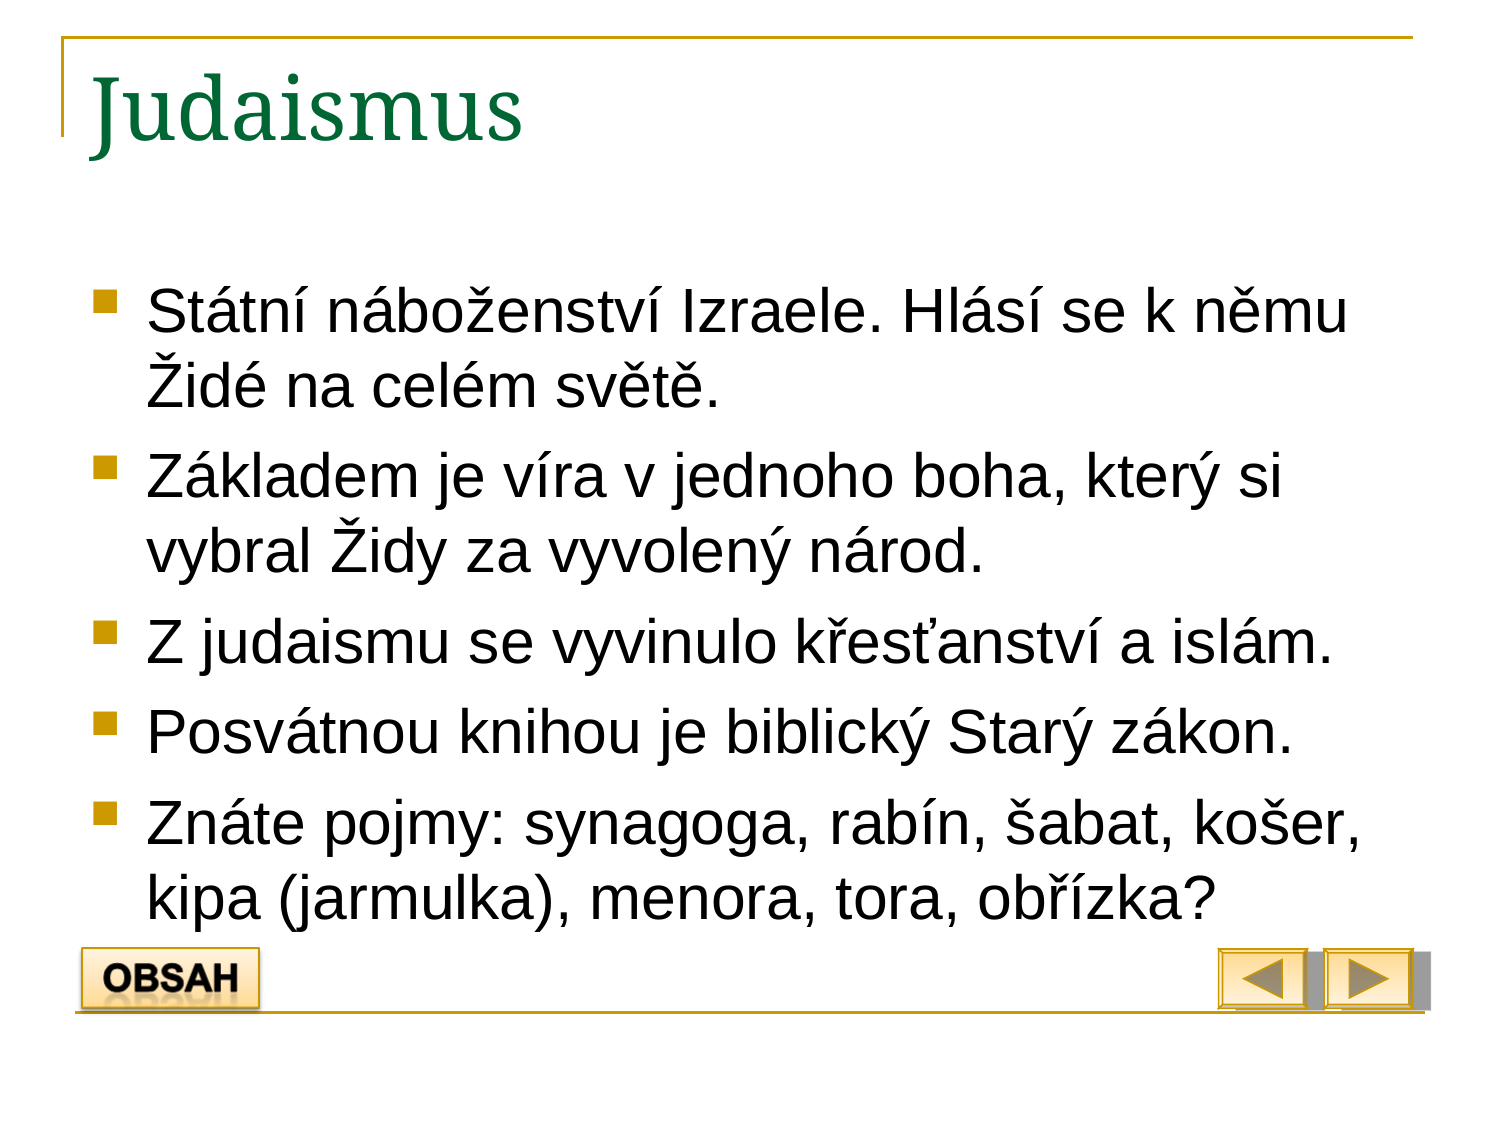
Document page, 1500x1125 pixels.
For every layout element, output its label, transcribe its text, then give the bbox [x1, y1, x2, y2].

text_box [1220, 949, 1308, 1009]
list Státní náboženství Izraele. Hlásí se k němu Židé na celém světě. Základem je víra v jednoho boha, který si vybral Židy za vyvolený národ. Z judaismu se vyvinulo křesťanství a islám. Posvátnou knihou je biblický Starý zákon. Znáte pojmy: synagoga, rabín, šabat, košer, kipa (jarmulka), menora, tora, obřízka? [75, 262, 1426, 1006]
title Judaismus [75, 45, 1426, 233]
picture [69, 938, 272, 1055]
text_box [1325, 949, 1413, 1009]
